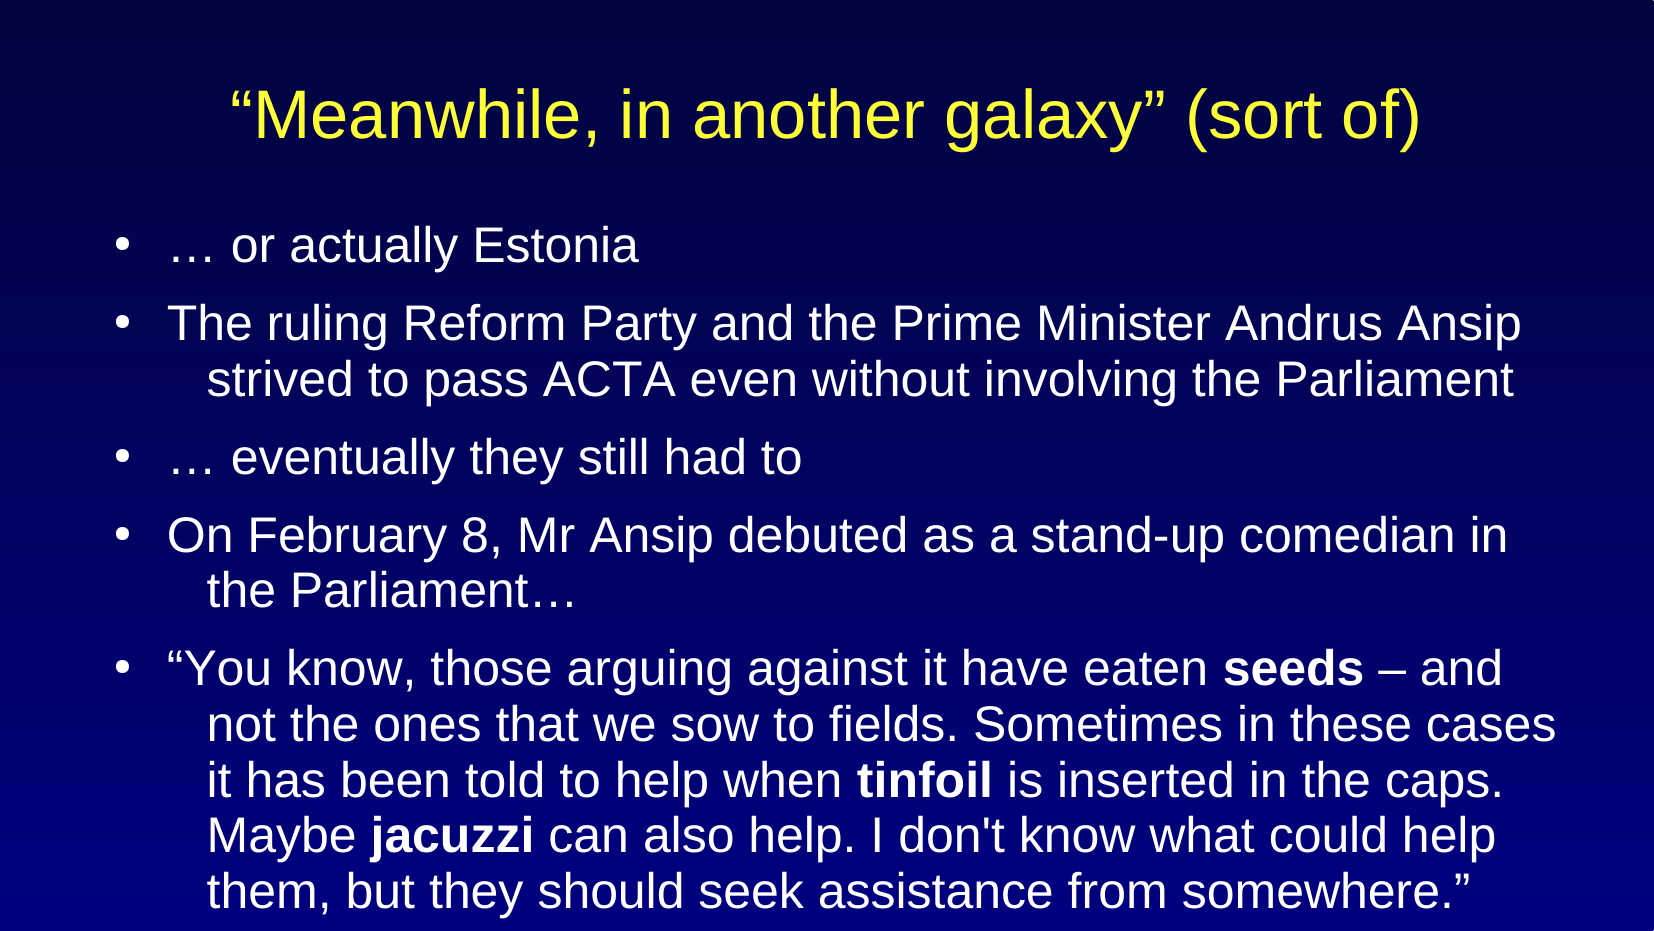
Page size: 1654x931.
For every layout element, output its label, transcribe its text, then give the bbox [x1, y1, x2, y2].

list … or actually Estonia The ruling Reform Party and the Prime Minister Andrus Ansip strived to pass ACTA even without involving the Parliament … eventually they still had to On February 8, Mr Ansip debuted as a stand-up comedian in the Parliament… “You know, those arguing against it have eaten seeds – and not the ones that we sow to fields. Sometimes in these cases it has been told to help when tinfoil is inserted in the caps. Maybe jacuzzi can also help. I don't know what could help them, but they should seek assistance from somewhere.” [82, 217, 1571, 920]
title “Meanwhile, in another galaxy” (sort of) [82, 37, 1571, 193]
